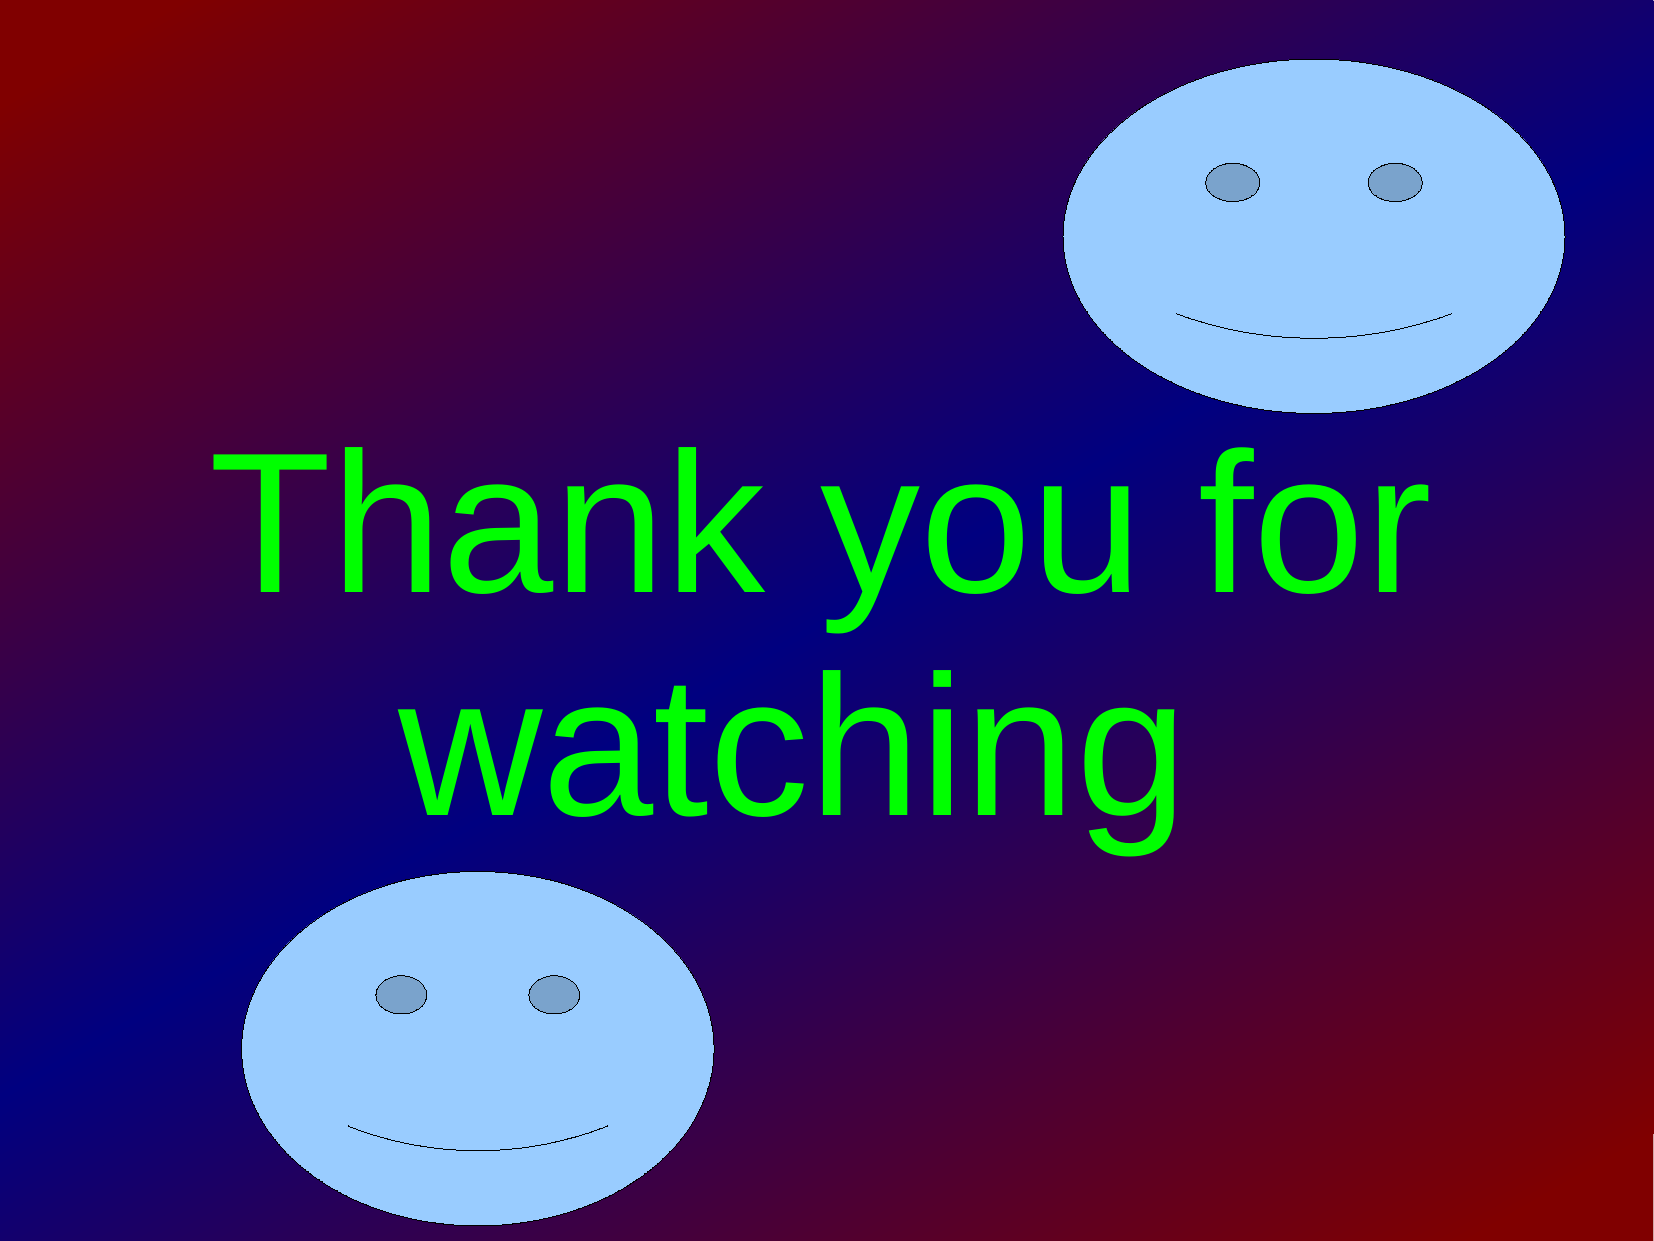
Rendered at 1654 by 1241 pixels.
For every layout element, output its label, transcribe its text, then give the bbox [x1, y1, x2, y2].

text_box [241, 871, 715, 1226]
title Thank you for watching [76, 383, 1565, 886]
text_box [1062, 59, 1566, 414]
